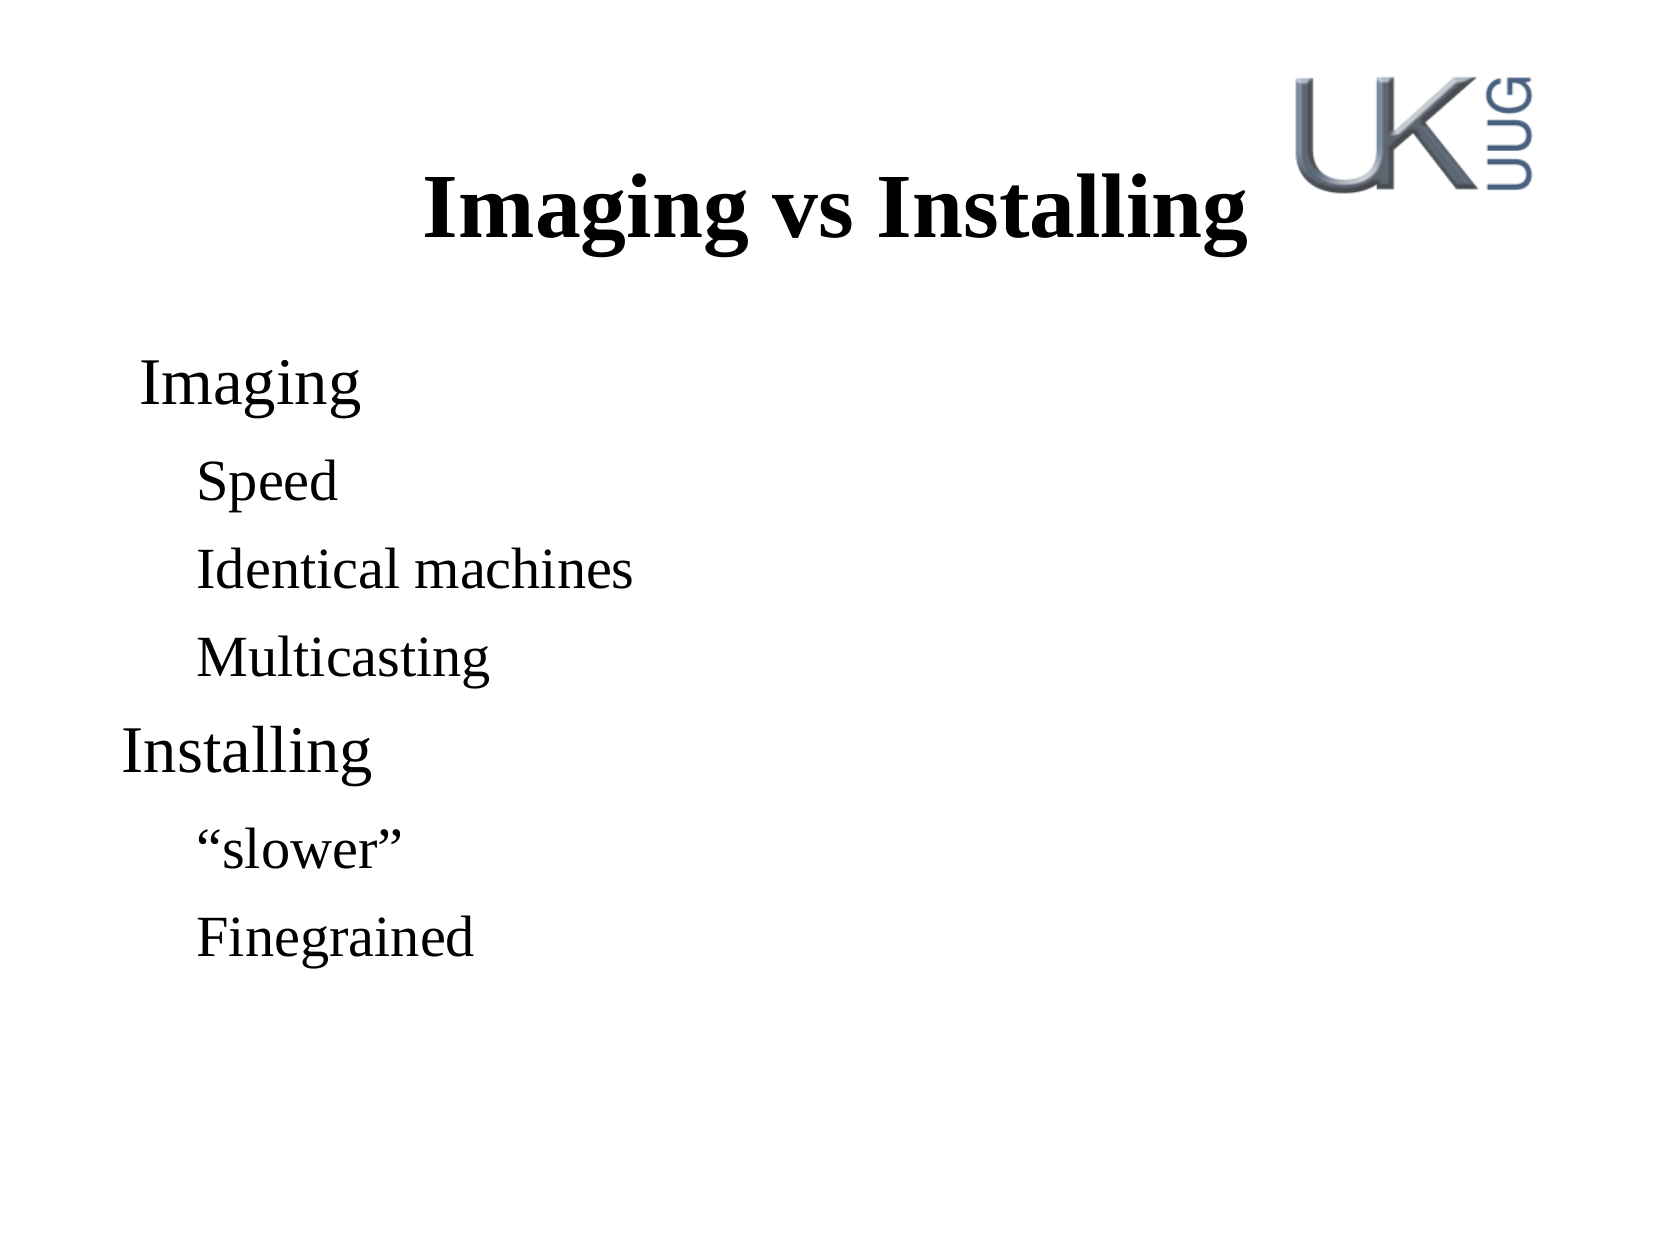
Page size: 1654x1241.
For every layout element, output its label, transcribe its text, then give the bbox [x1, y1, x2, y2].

title Imaging vs Installing [121, 102, 1534, 311]
picture [1289, 74, 1538, 196]
list Imaging Speed Identical machines Multicasting Installing “slower” Finegrained [121, 344, 1534, 1241]
